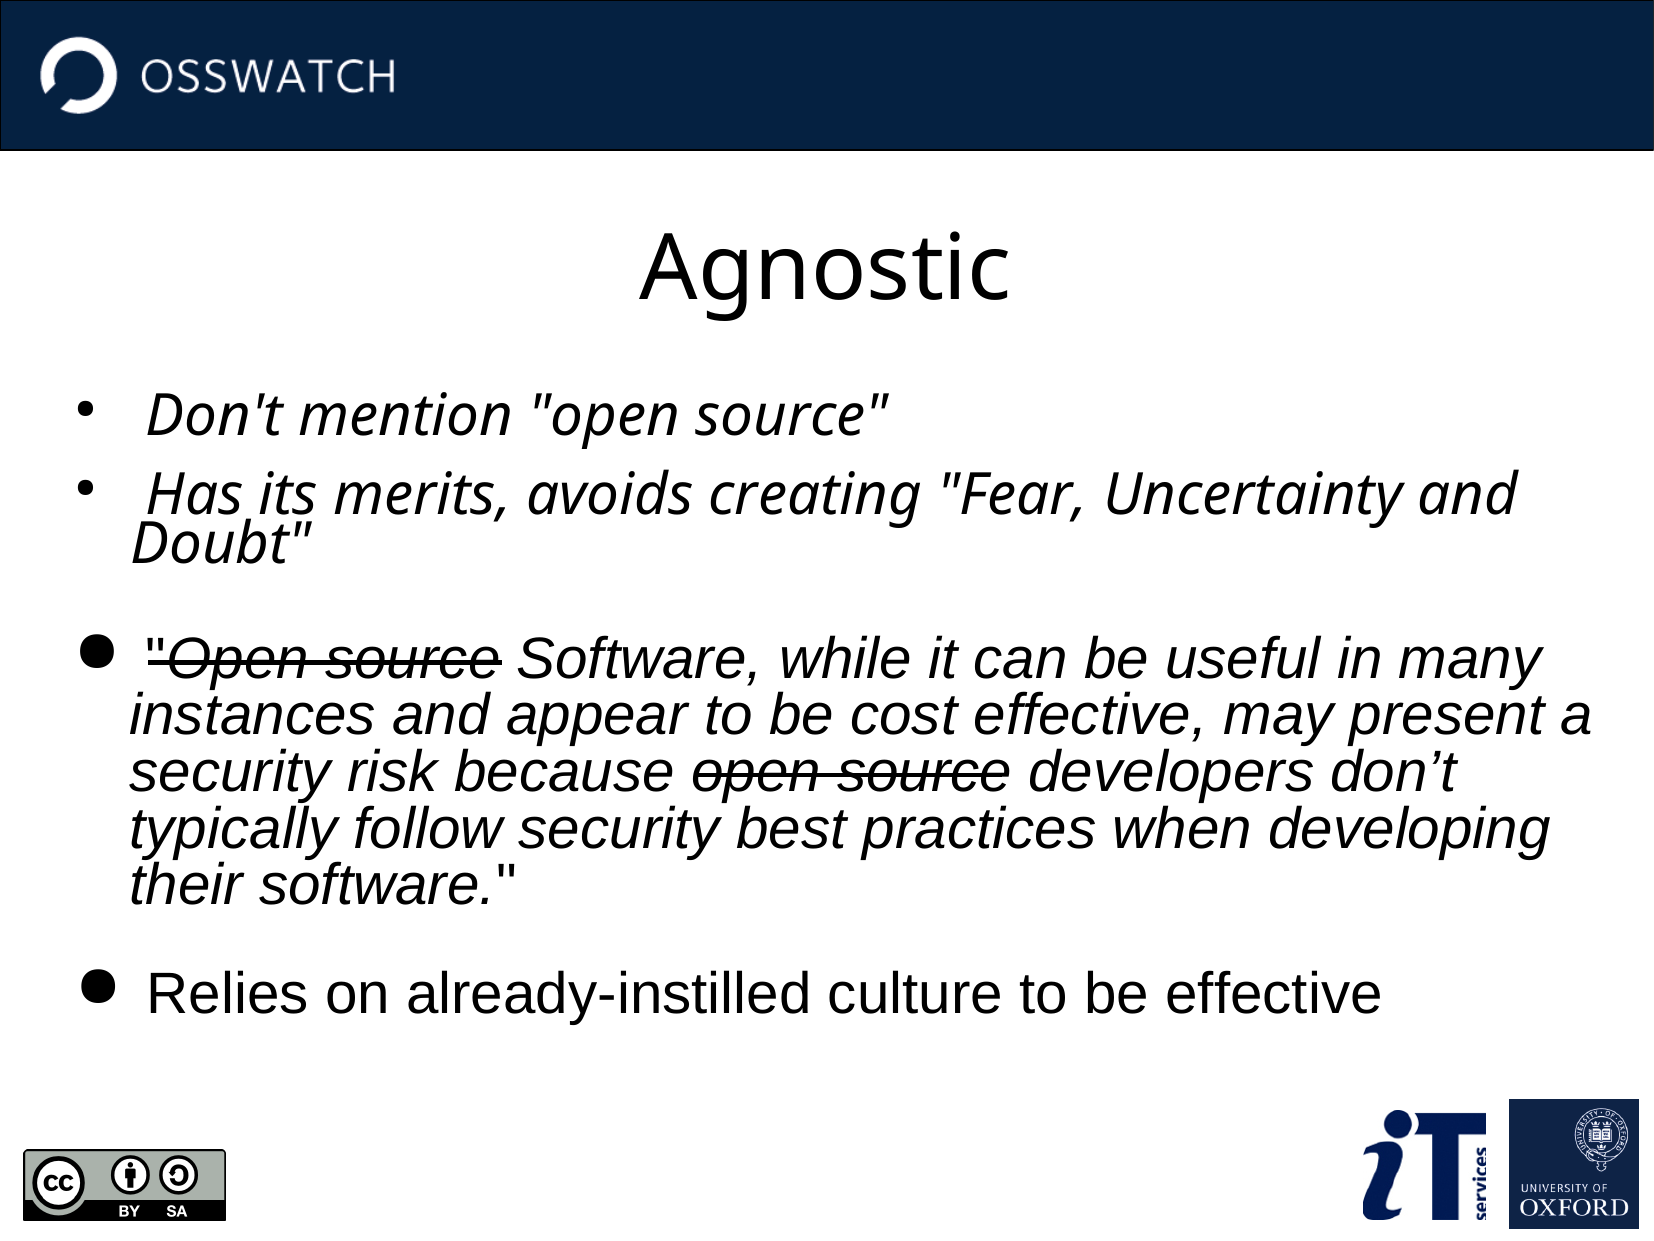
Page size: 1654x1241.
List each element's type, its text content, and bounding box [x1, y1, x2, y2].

title Agnostic [82, 169, 1570, 376]
picture [1363, 1110, 1486, 1220]
picture [12, 12, 426, 141]
list Don't mention "open source" Has its merits, avoids creating "Fear, Uncertainty and Doubt" [75, 395, 1563, 625]
text_box Relies on already-instilled culture to be effective [75, 968, 1470, 1041]
picture [23, 1149, 226, 1221]
picture [1509, 1099, 1639, 1229]
text_box "Open source Software, while it can be useful in many instances and appear to be cost effective, may present a security risk because open source developers don’t typically follow security best practices when developing their software." [59, 625, 1630, 928]
